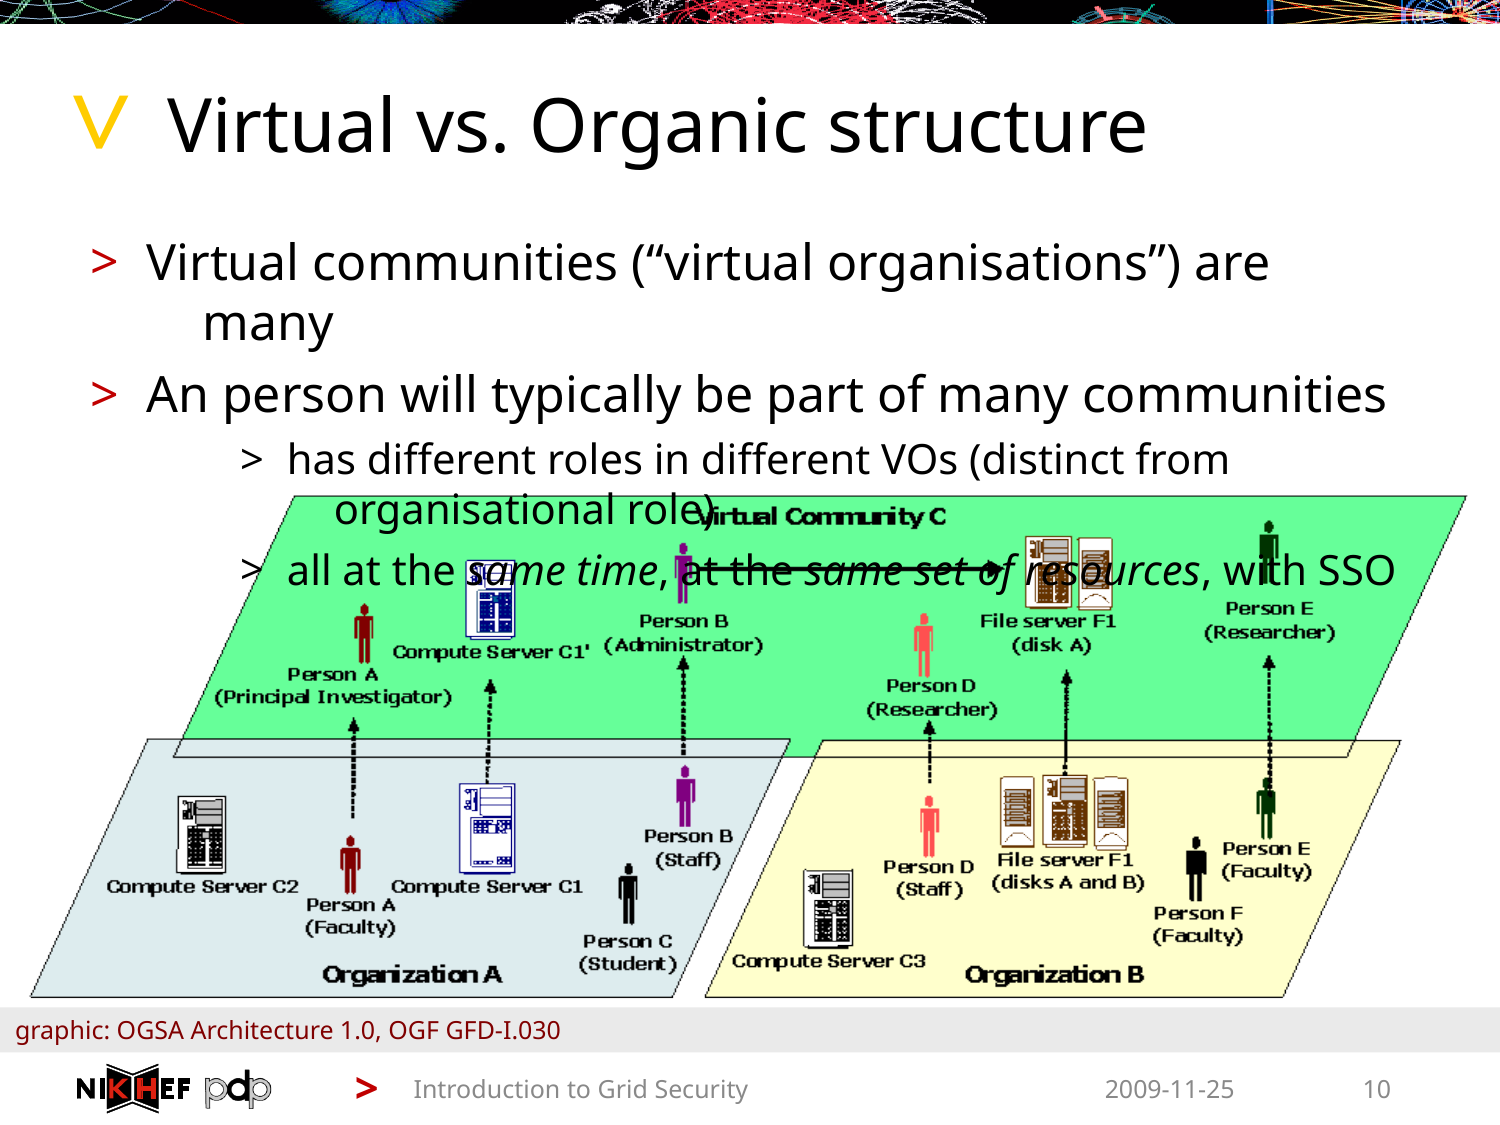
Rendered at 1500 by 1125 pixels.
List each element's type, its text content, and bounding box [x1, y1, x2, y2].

picture [20, 480, 1482, 1007]
text_box Introduction to Grid Security [398, 1066, 938, 1103]
title Virtual vs. Organic structure [152, 56, 1426, 188]
text_box 11 [1347, 1066, 1426, 1102]
text_box graphic: OGSA Architecture 1.0, OGF GFD-I.030 [0, 1007, 1500, 1053]
list Virtual communities (“virtual organisations”) are many An person will typically be part of many communities has different roles in different VOs (distinct from organisational role) all at the same time, at the same set of resources, with SSO [75, 222, 1426, 1005]
text_box 2009-11-25 [1089, 1066, 1266, 1103]
